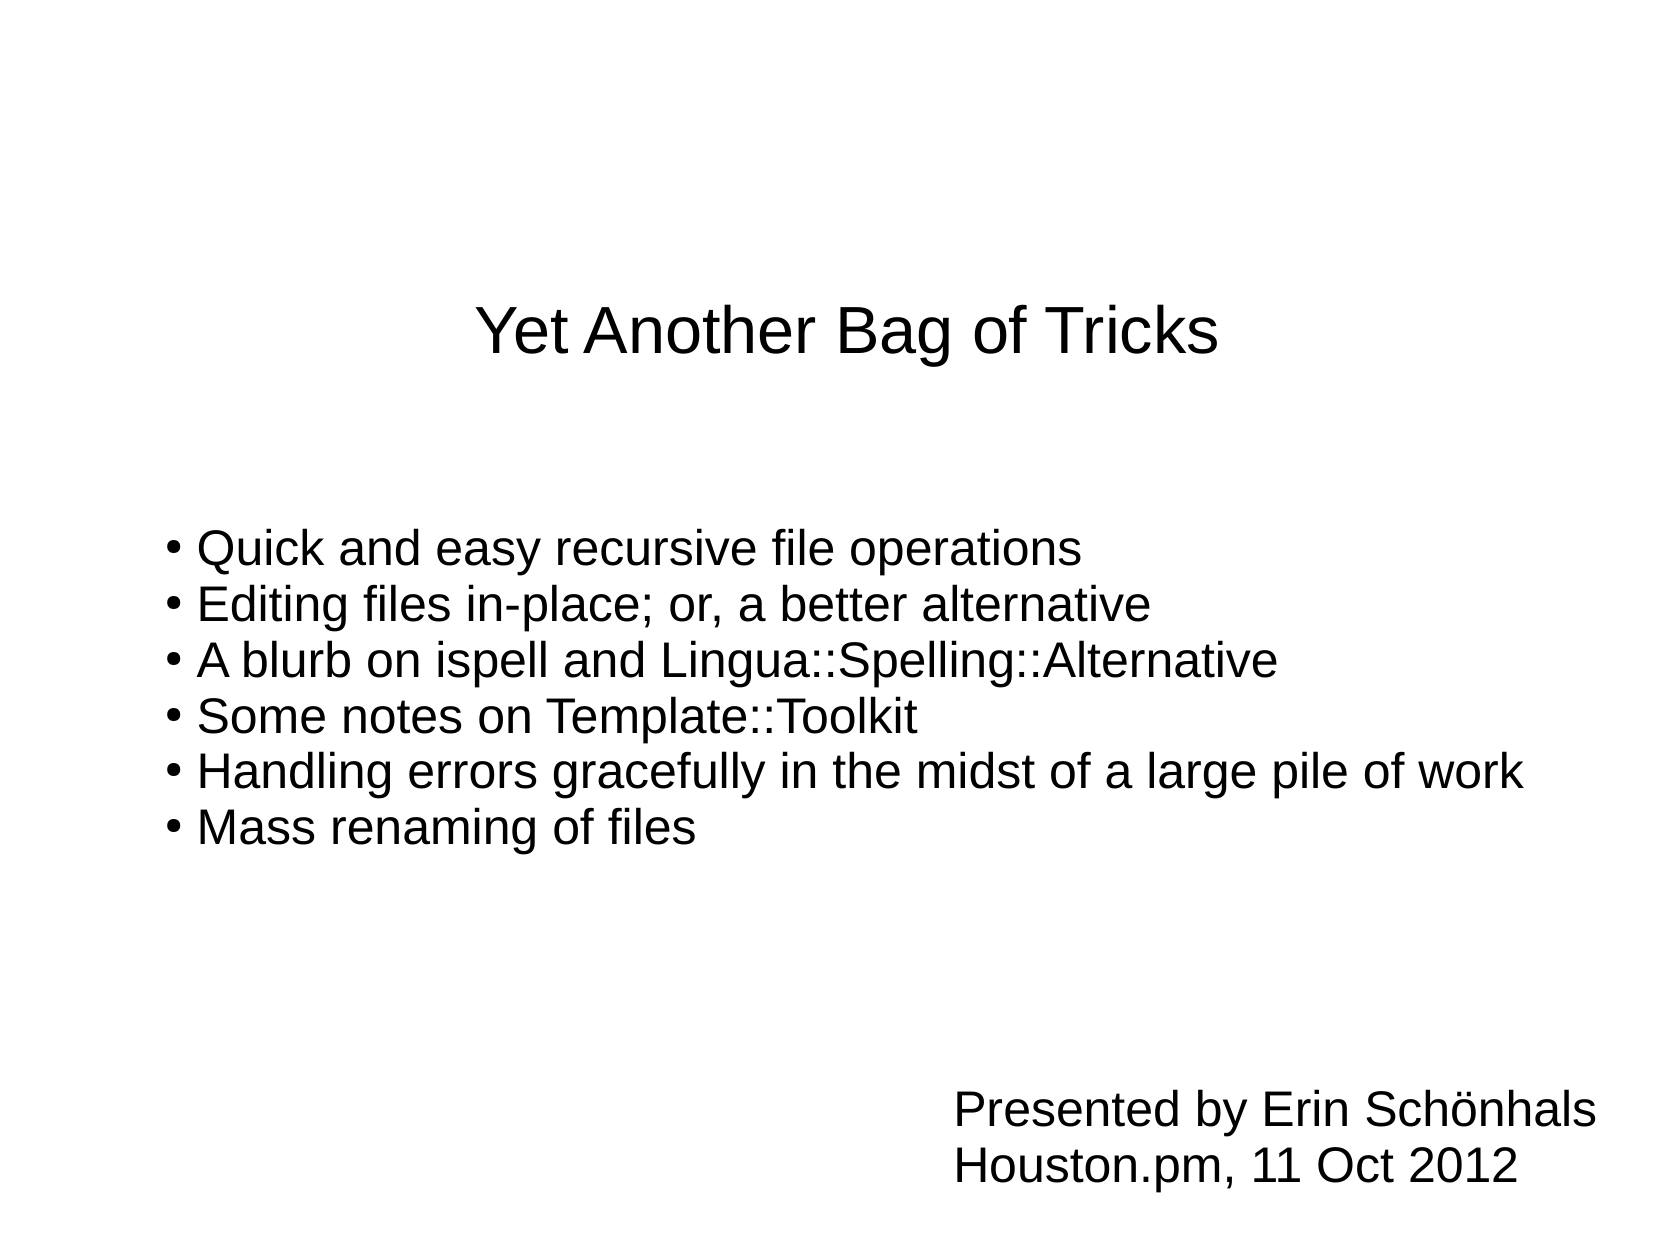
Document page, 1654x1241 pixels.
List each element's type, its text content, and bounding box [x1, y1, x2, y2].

text_box Quick and easy recursive file operations Editing files in-place; or, a better alternative A blurb on ispell and Lingua::Spelling::Alternative Some notes on Template::Toolkit Handling errors gracefully in the midst of a large pile of work Mass renaming of files [150, 513, 1541, 863]
text_box Yet Another Bag of Tricks [460, 285, 1238, 376]
text_box Presented by Erin Schönhals Houston.pm, 11 Oct 2012 [938, 1073, 1613, 1201]
